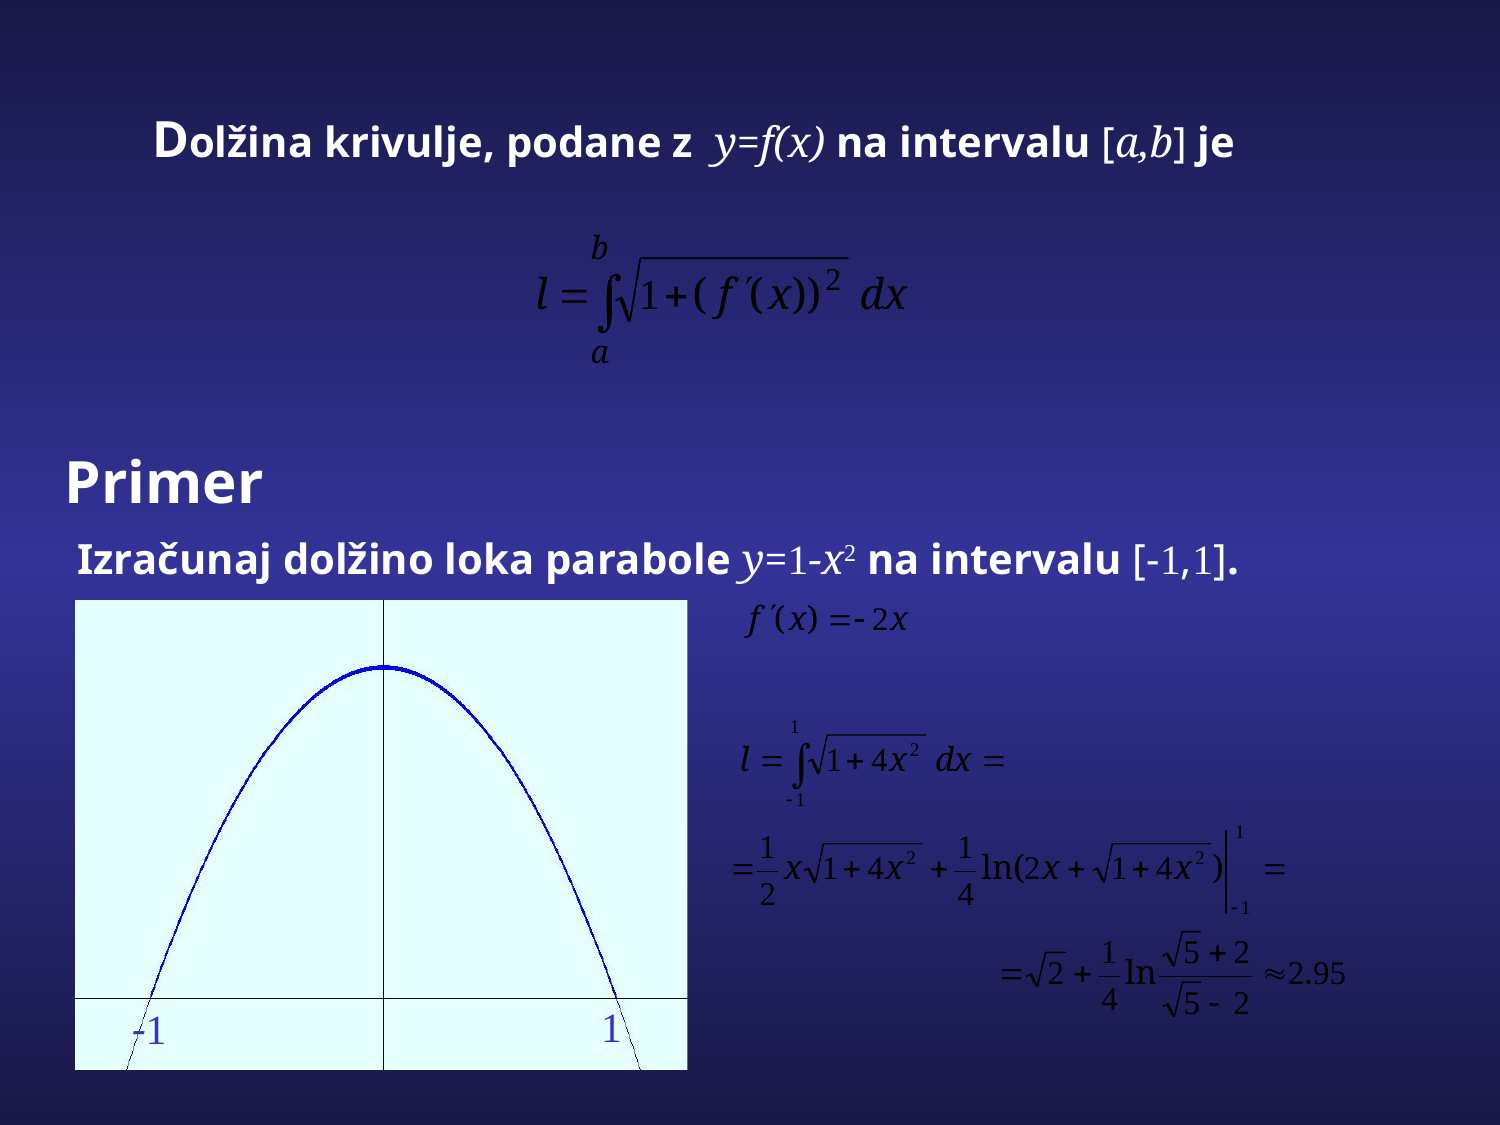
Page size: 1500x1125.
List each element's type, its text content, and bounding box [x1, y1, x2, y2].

text_box -1 [117, 995, 195, 1062]
text_box Dolžina krivulje, podane z y=f(x) na intervalu [a,b] je [137, 99, 1326, 176]
chart [516, 224, 930, 374]
text_box Izračunaj dolžino loka parabole y=1-x2 na intervalu [-1,1]. [62, 525, 1288, 591]
text_box Primer [49, 437, 313, 523]
chart [737, 600, 914, 644]
text_box 1 [586, 992, 652, 1059]
chart [725, 712, 1351, 1066]
picture [75, 600, 688, 1070]
